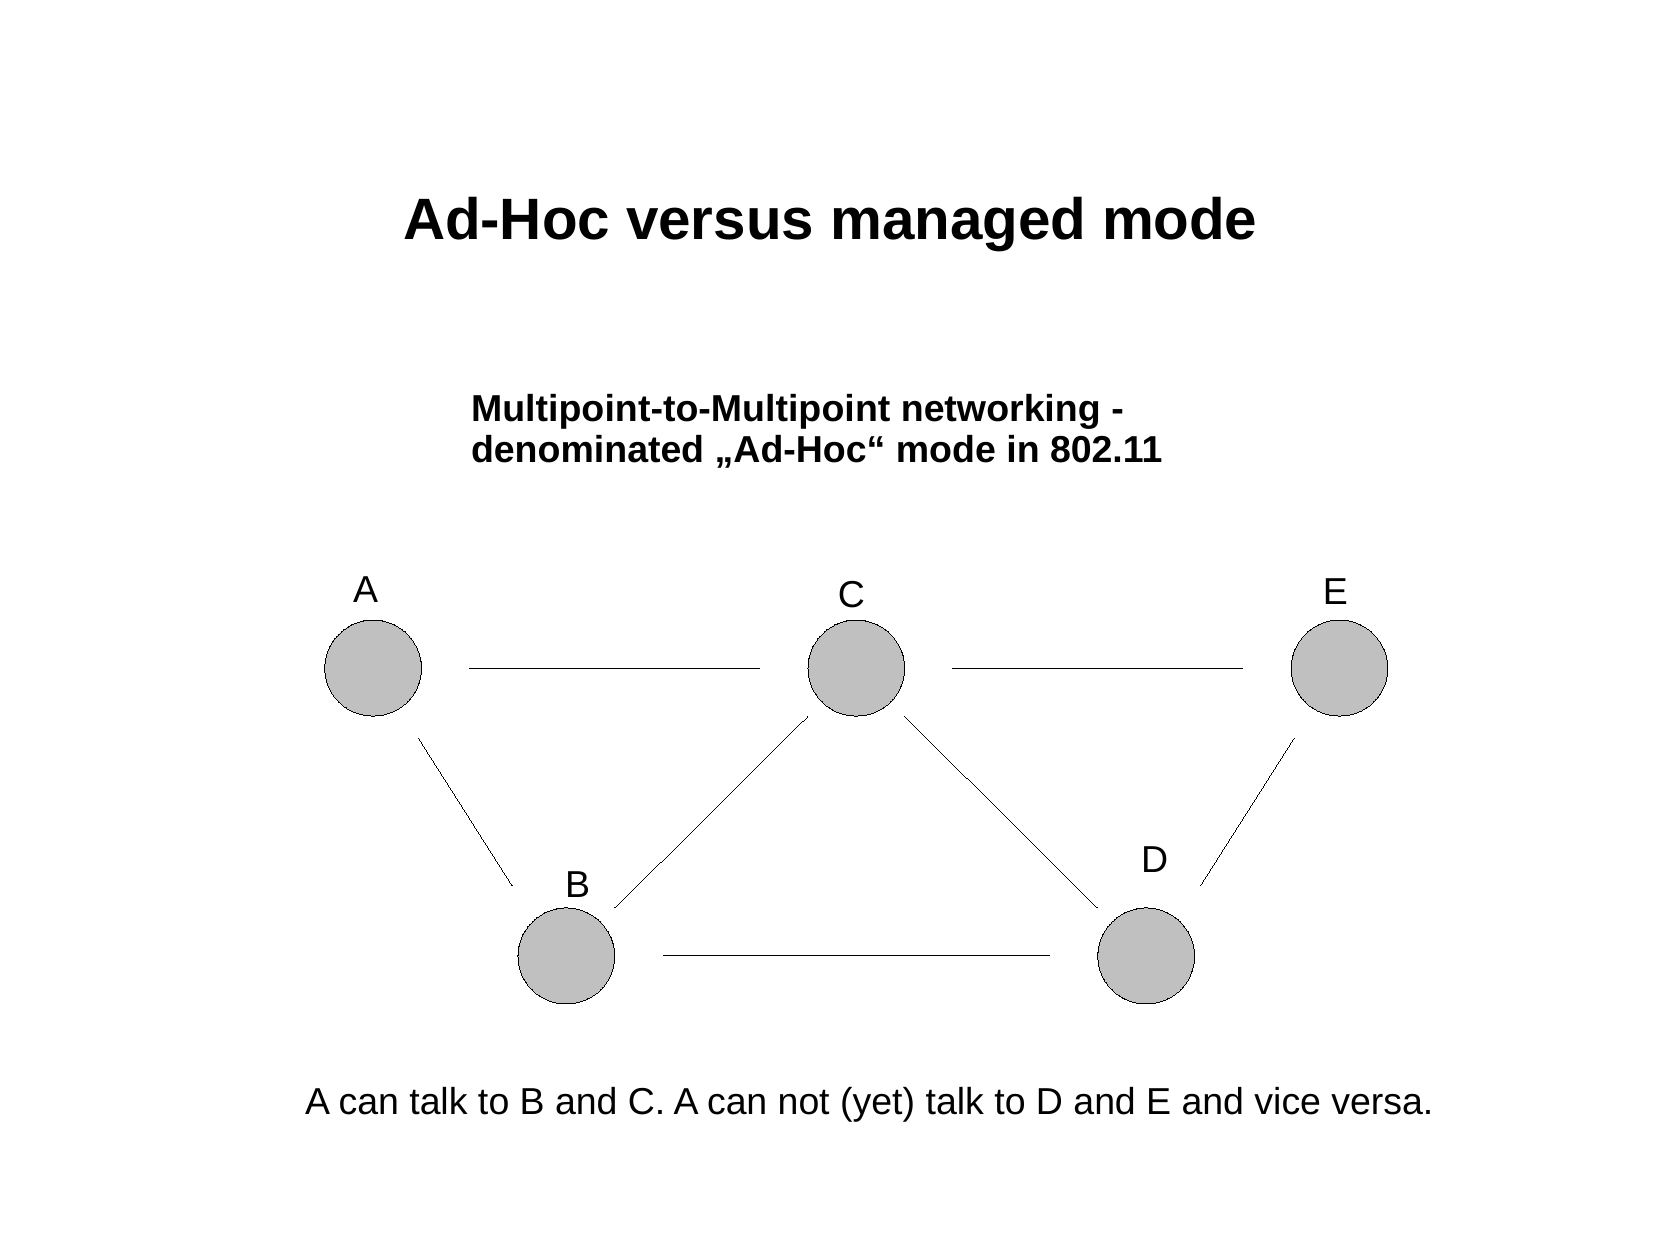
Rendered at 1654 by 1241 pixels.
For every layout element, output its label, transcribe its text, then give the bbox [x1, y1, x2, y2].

text_box [1097, 907, 1195, 1004]
text_box [517, 910, 615, 1004]
text_box [1291, 620, 1388, 717]
text_box A [338, 560, 427, 624]
text_box A can talk to B and C. A can not (yet) talk to D and E and vice versa. [290, 1073, 1450, 1131]
text_box C [823, 565, 898, 636]
text_box Multipoint-to-Multipoint networking - denominated „Ad-Hoc“ mode in 802.11 [456, 379, 1178, 479]
text_box Ad-Hoc versus managed mode [388, 179, 1274, 260]
text_box B [550, 856, 606, 941]
text_box D [1126, 830, 1183, 888]
text_box [324, 624, 422, 717]
text_box [807, 633, 905, 717]
text_box E [1308, 563, 1386, 620]
